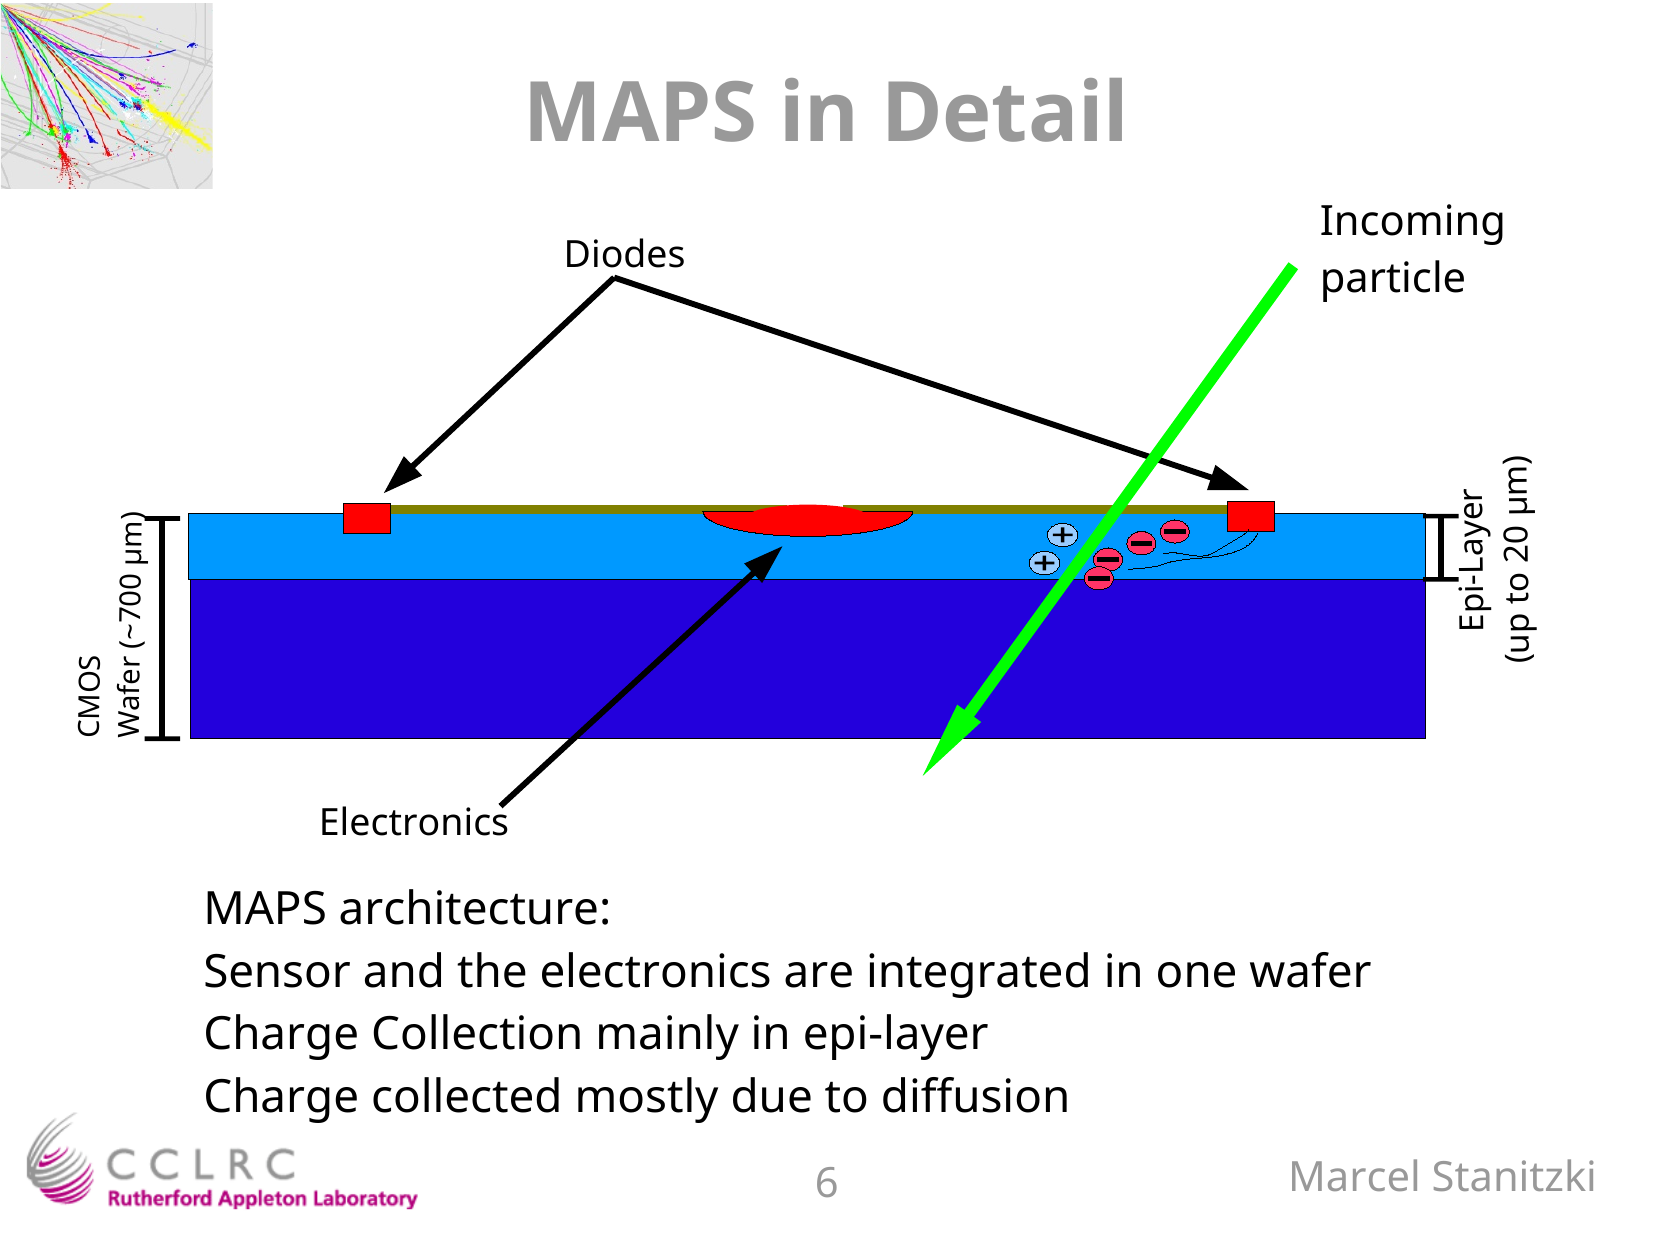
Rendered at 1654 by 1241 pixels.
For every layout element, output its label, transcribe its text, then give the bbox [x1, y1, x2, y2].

text_box Diodes [548, 220, 704, 281]
text_box MAPS architecture: Sensor and the electronics are integrated in one wafer Charge Collection mainly in epi-layer Charge collected mostly due to diffusion [188, 868, 1508, 1161]
text_box Epi-Layer (up to 20 µm) [1437, 412, 1546, 680]
text_box Electronics [304, 788, 533, 849]
title MAPS in Detail [203, 5, 1451, 213]
picture [0, 3, 213, 189]
text_box [964, 501, 1426, 739]
text_box [188, 503, 1105, 739]
picture [19, 1110, 426, 1212]
text_box CMOS Wafer (~700 µm) [60, 462, 151, 754]
text_box Incoming particle [1305, 183, 1546, 300]
